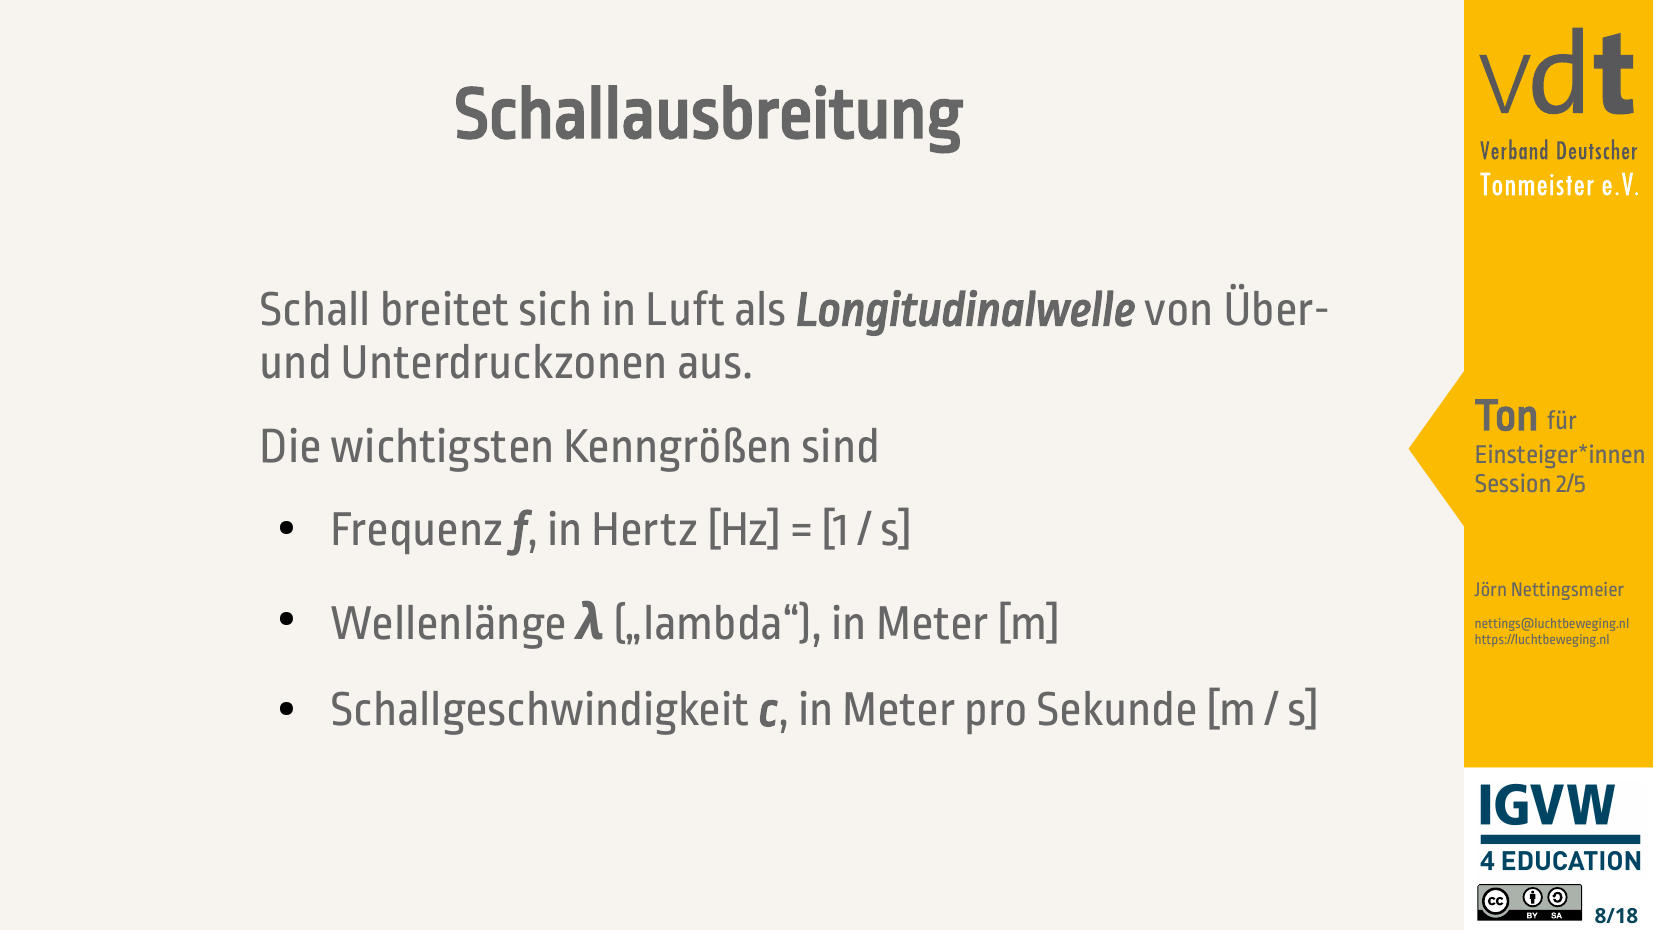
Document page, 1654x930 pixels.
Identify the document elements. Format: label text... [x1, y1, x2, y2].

title Schallausbreitung [82, 37, 1335, 193]
list Schall breitet sich in Luft als Longitudinalwelle von Über- und Unterdruckzonen aus. Die wichtigsten Kenngrößen sind Frequenz f, in Hertz [Hz] = [1 / s] Wellenlänge λ („lambda“), in Meter [m] Schallgeschwindigkeit c, in Meter pro Sekunde [m / s] [259, 283, 1394, 905]
picture [1477, 780, 1646, 882]
